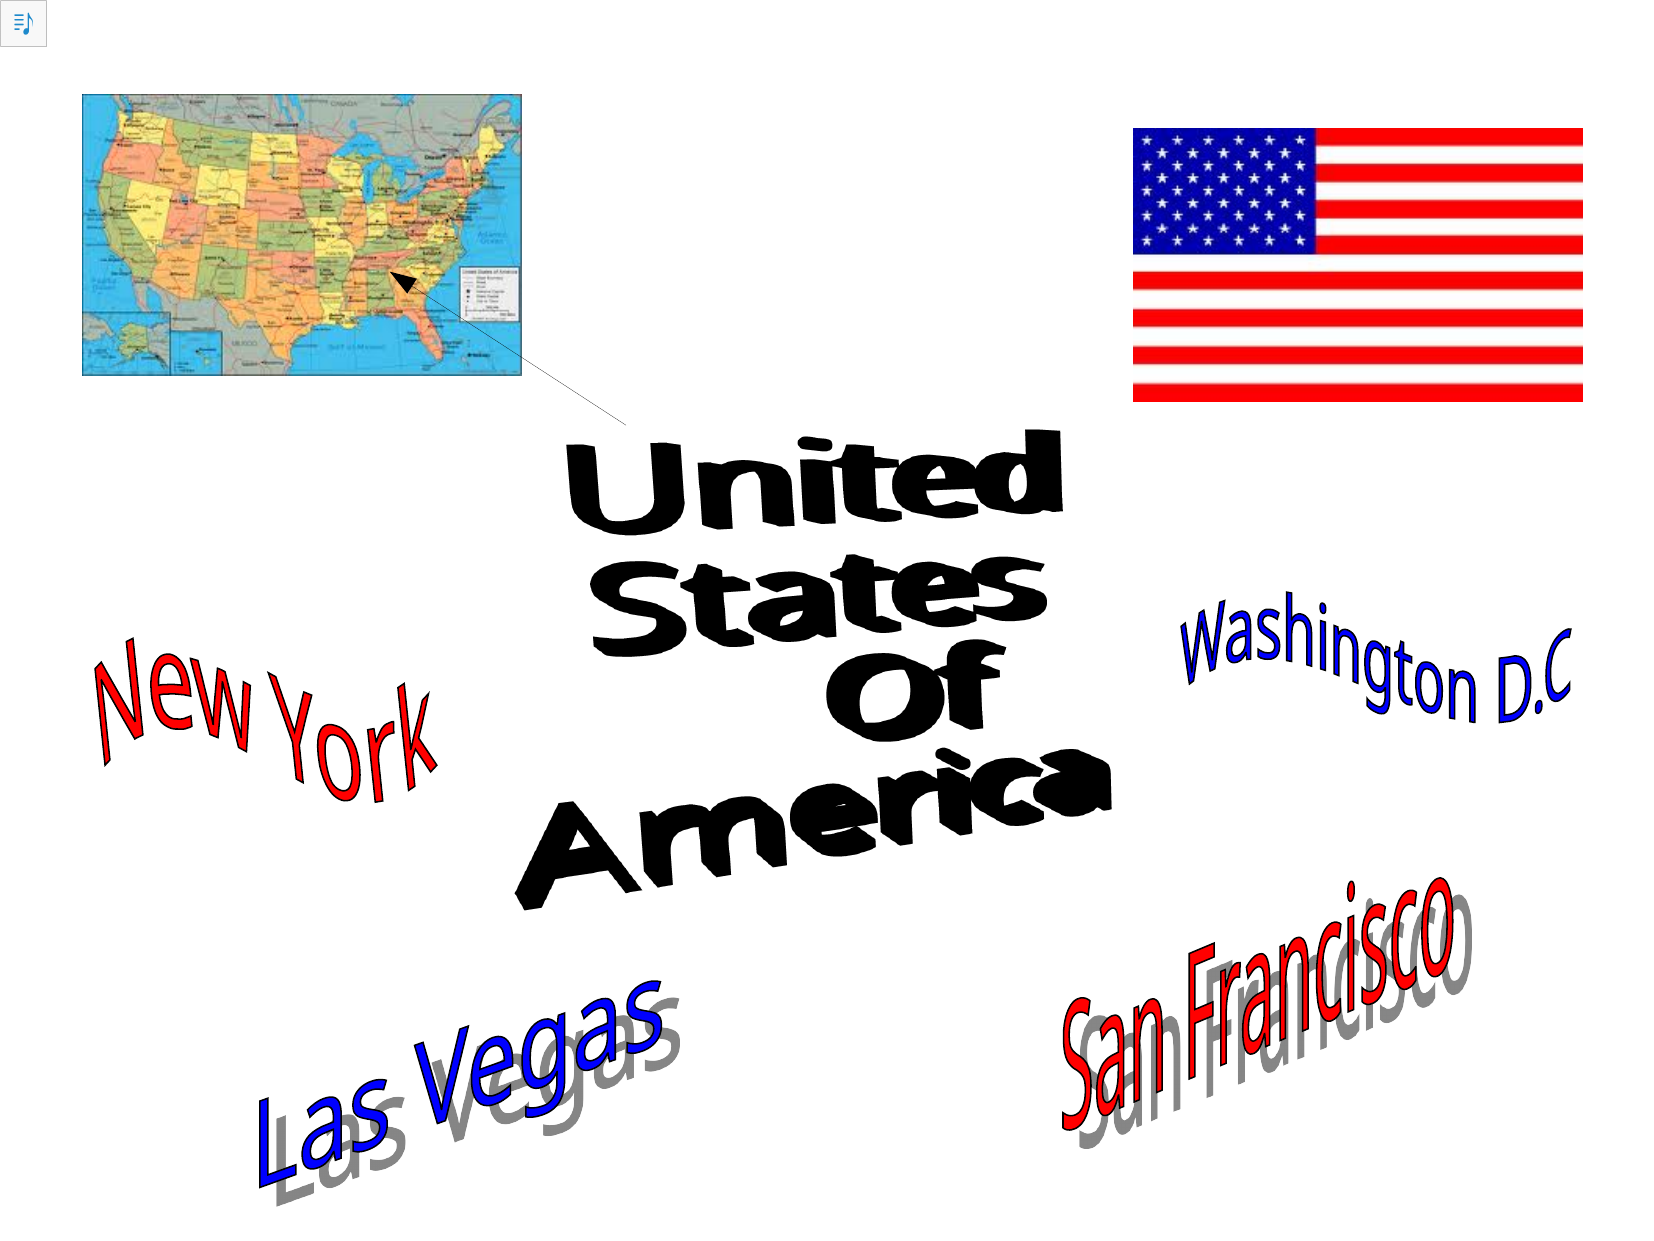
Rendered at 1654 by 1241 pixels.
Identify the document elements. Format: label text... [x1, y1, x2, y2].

text_box Las Vegas [627, 981, 662, 1054]
text_box New York [317, 724, 361, 801]
text_box Washington D.C [1226, 611, 1251, 663]
text_box Washington D.C [1286, 592, 1312, 667]
text_box San Francisco [1280, 937, 1309, 1041]
text_box [0, 0, 48, 48]
picture [1133, 128, 1583, 402]
text_box Las Vegas [522, 1013, 565, 1118]
text_box New York [367, 721, 394, 803]
text_box Washington D.C [1546, 628, 1571, 702]
text_box San Francisco [1134, 998, 1163, 1103]
text_box San Francisco [1348, 915, 1354, 1012]
text_box New York [190, 658, 251, 752]
text_box Washington D.C [1258, 609, 1280, 660]
text_box New York [95, 638, 143, 766]
text_box San Francisco [1392, 890, 1417, 990]
text_box Las Vegas [259, 1098, 296, 1188]
text_box Washington D.C [1320, 620, 1326, 671]
text_box Las Vegas [576, 998, 616, 1071]
text_box Las Vegas [352, 1079, 388, 1152]
text_box New York [268, 672, 312, 783]
text_box Washington D.C [1364, 641, 1390, 714]
text_box San Francisco [1062, 997, 1091, 1131]
text_box San Francisco [1421, 877, 1453, 977]
text_box San Francisco [1220, 962, 1241, 1066]
text_box Washington D.C [1415, 662, 1443, 714]
picture [82, 94, 522, 376]
text_box Washington D.C [1394, 641, 1412, 705]
text_box Washington D.C [1334, 625, 1358, 684]
text_box San Francisco [1362, 904, 1386, 1005]
text_box Las Vegas [302, 1097, 342, 1169]
text_box New York [150, 654, 192, 730]
text_box Washington D.C [1181, 600, 1225, 685]
text_box Washington D.C [1499, 655, 1531, 723]
text_box San Francisco [1242, 953, 1270, 1055]
text_box Las Vegas [471, 1036, 513, 1106]
text_box San Francisco [1096, 1015, 1124, 1116]
text_box San Francisco [1316, 922, 1341, 1022]
text_box San Francisco [1189, 943, 1215, 1079]
text_box Las Vegas [414, 1026, 469, 1124]
text_box Washington D.C [1449, 669, 1475, 723]
text_box New York [397, 683, 437, 791]
